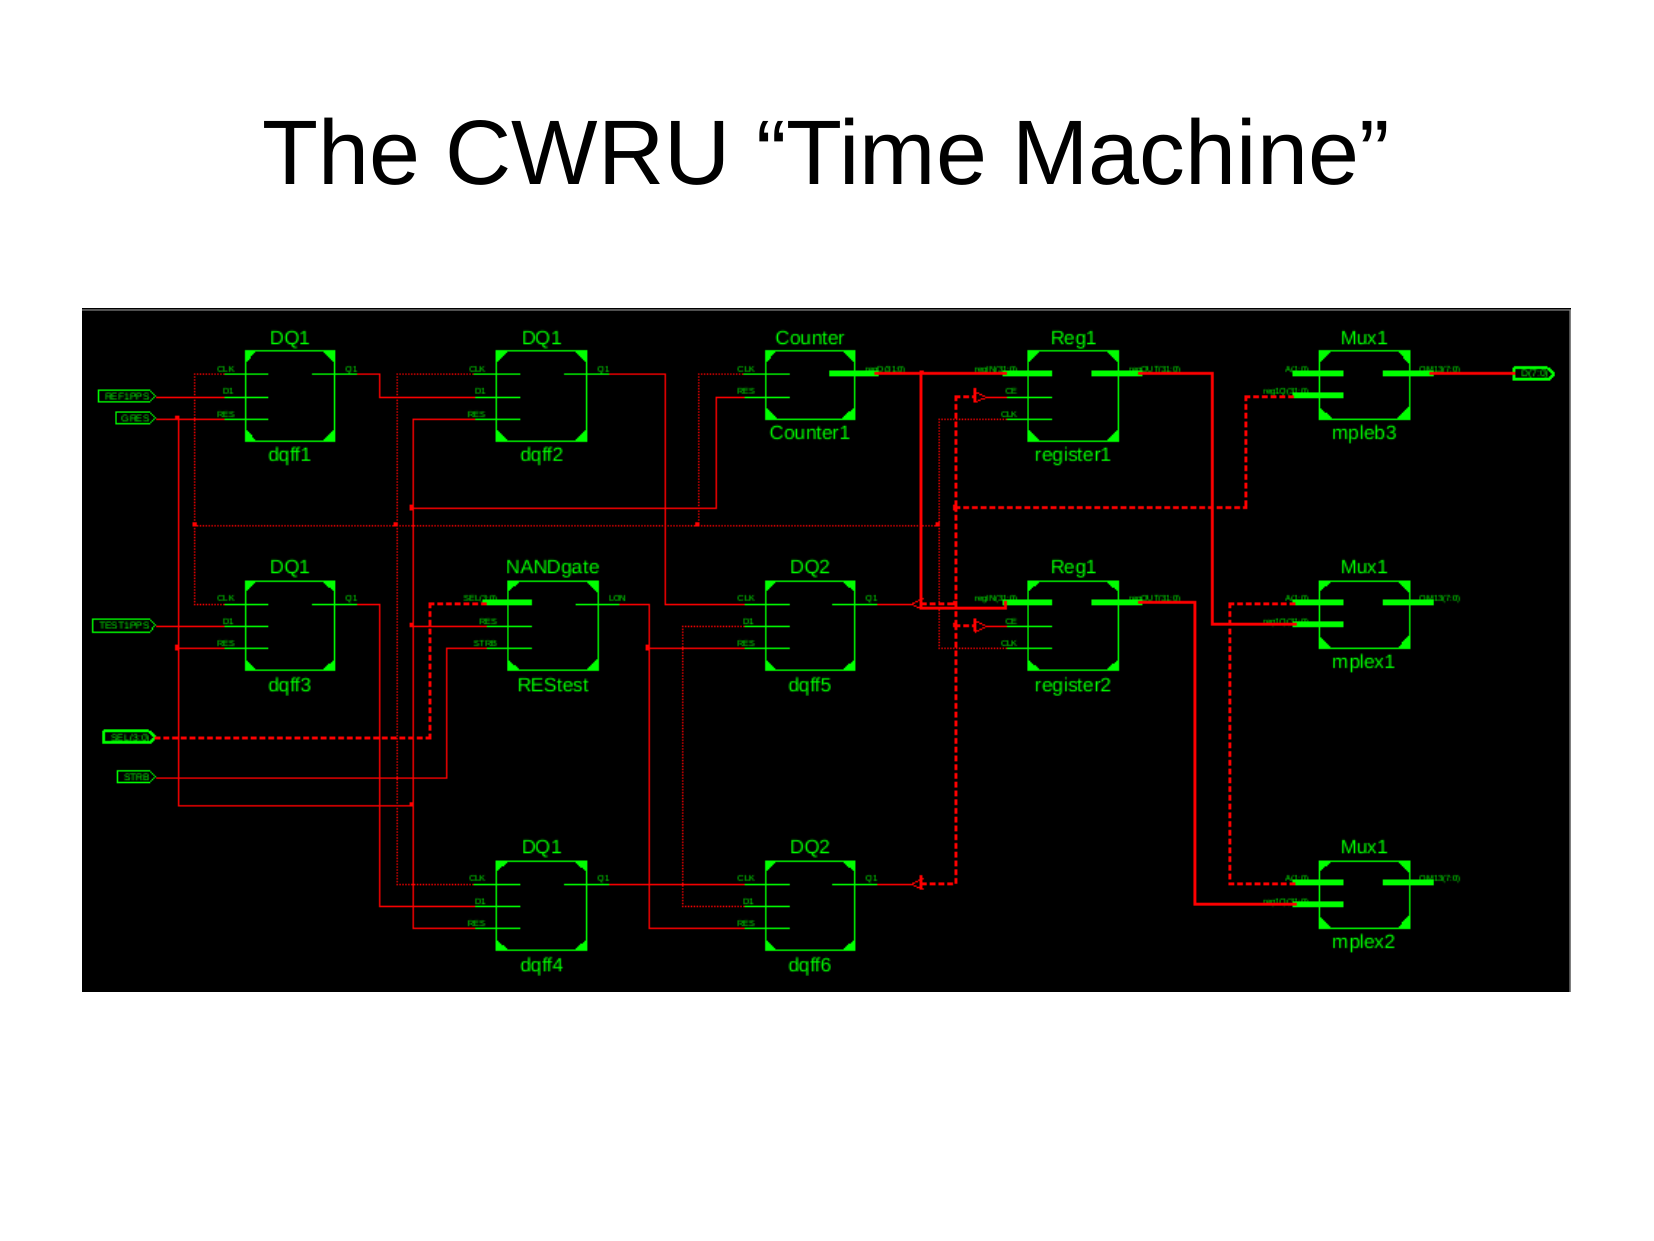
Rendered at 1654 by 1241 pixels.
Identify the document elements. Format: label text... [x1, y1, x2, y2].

title The CWRU “Time Machine” [82, 49, 1571, 257]
picture [82, 308, 1571, 992]
